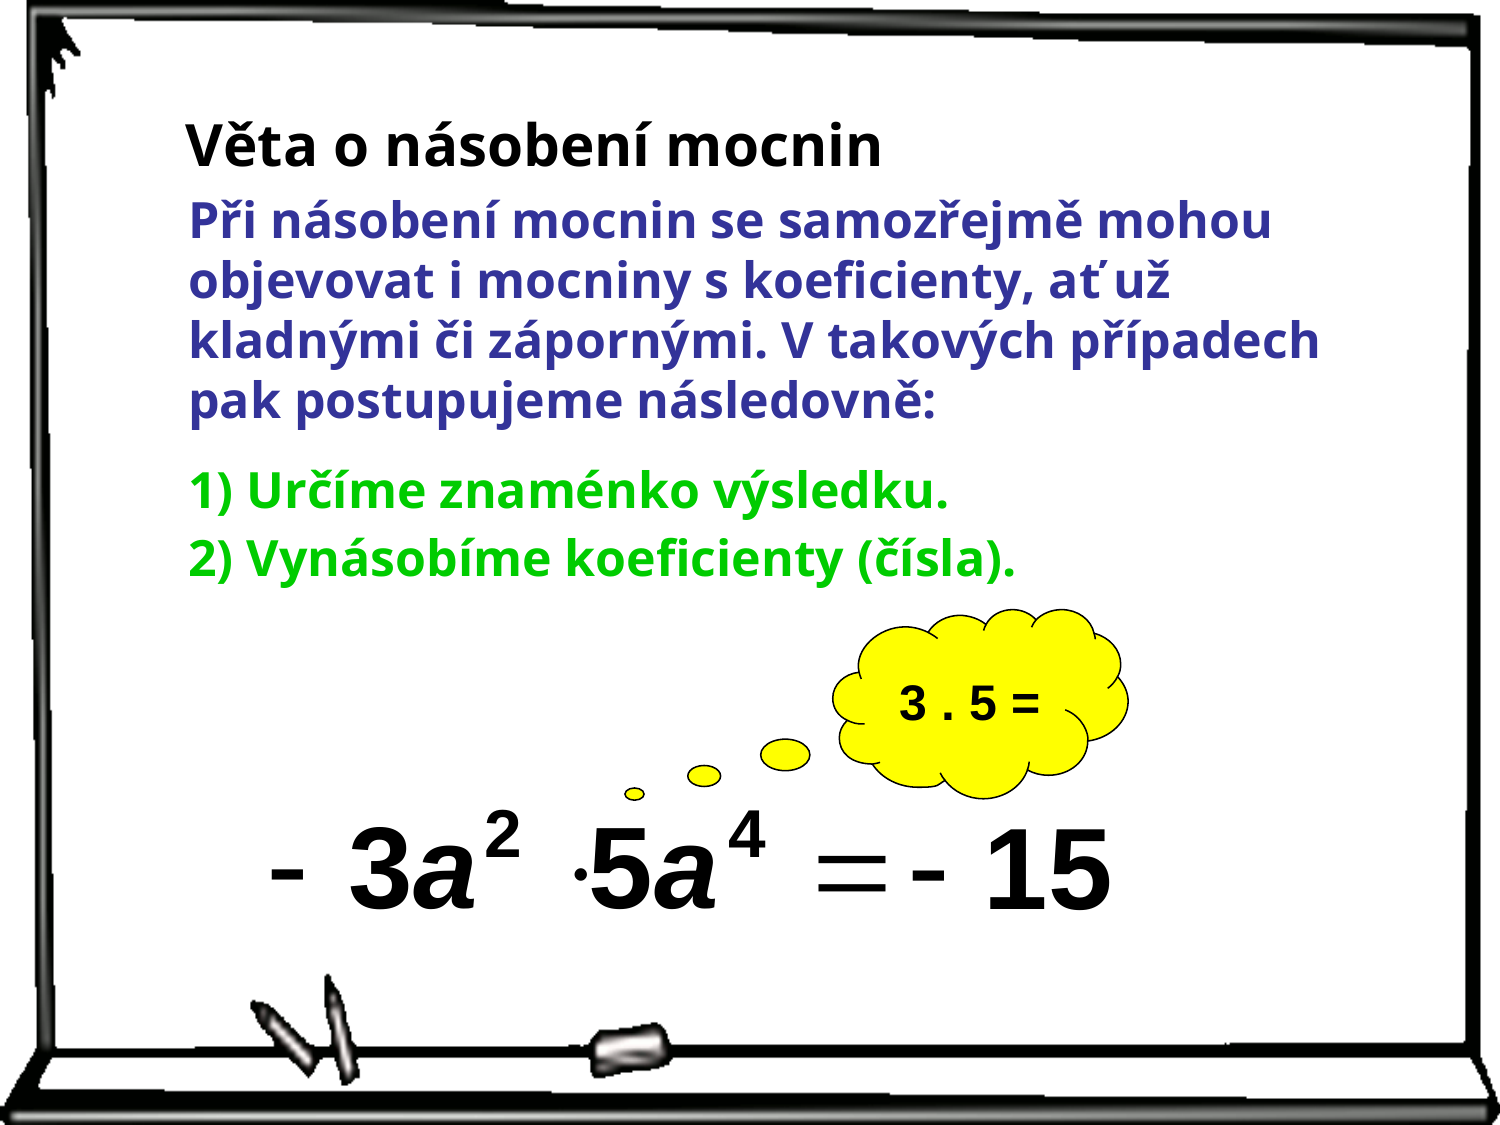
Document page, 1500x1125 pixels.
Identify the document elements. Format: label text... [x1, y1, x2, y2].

text_box 3 . 5 = [624, 787, 645, 801]
text_box Věta o násobení mocnin [171, 89, 1211, 197]
text_box 3 . 5 = [832, 610, 1129, 799]
text_box Při násobení mocnin se samozřejmě mohou objevovat i mocniny s koeficienty, ať už kladnými či zápornými. V takových případech pak postupujeme následovně: [173, 255, 1403, 362]
text_box 3 . 5 = [760, 739, 810, 771]
chart [251, 783, 889, 939]
text_box 2) Vynásobíme koeficienty (čísla). [173, 503, 1403, 610]
text_box 3 . 5 = [687, 765, 721, 787]
chart [891, 803, 1138, 939]
picture [0, 0, 1500, 1125]
text_box 1) Určíme znaménko výsledku. [173, 434, 1403, 503]
